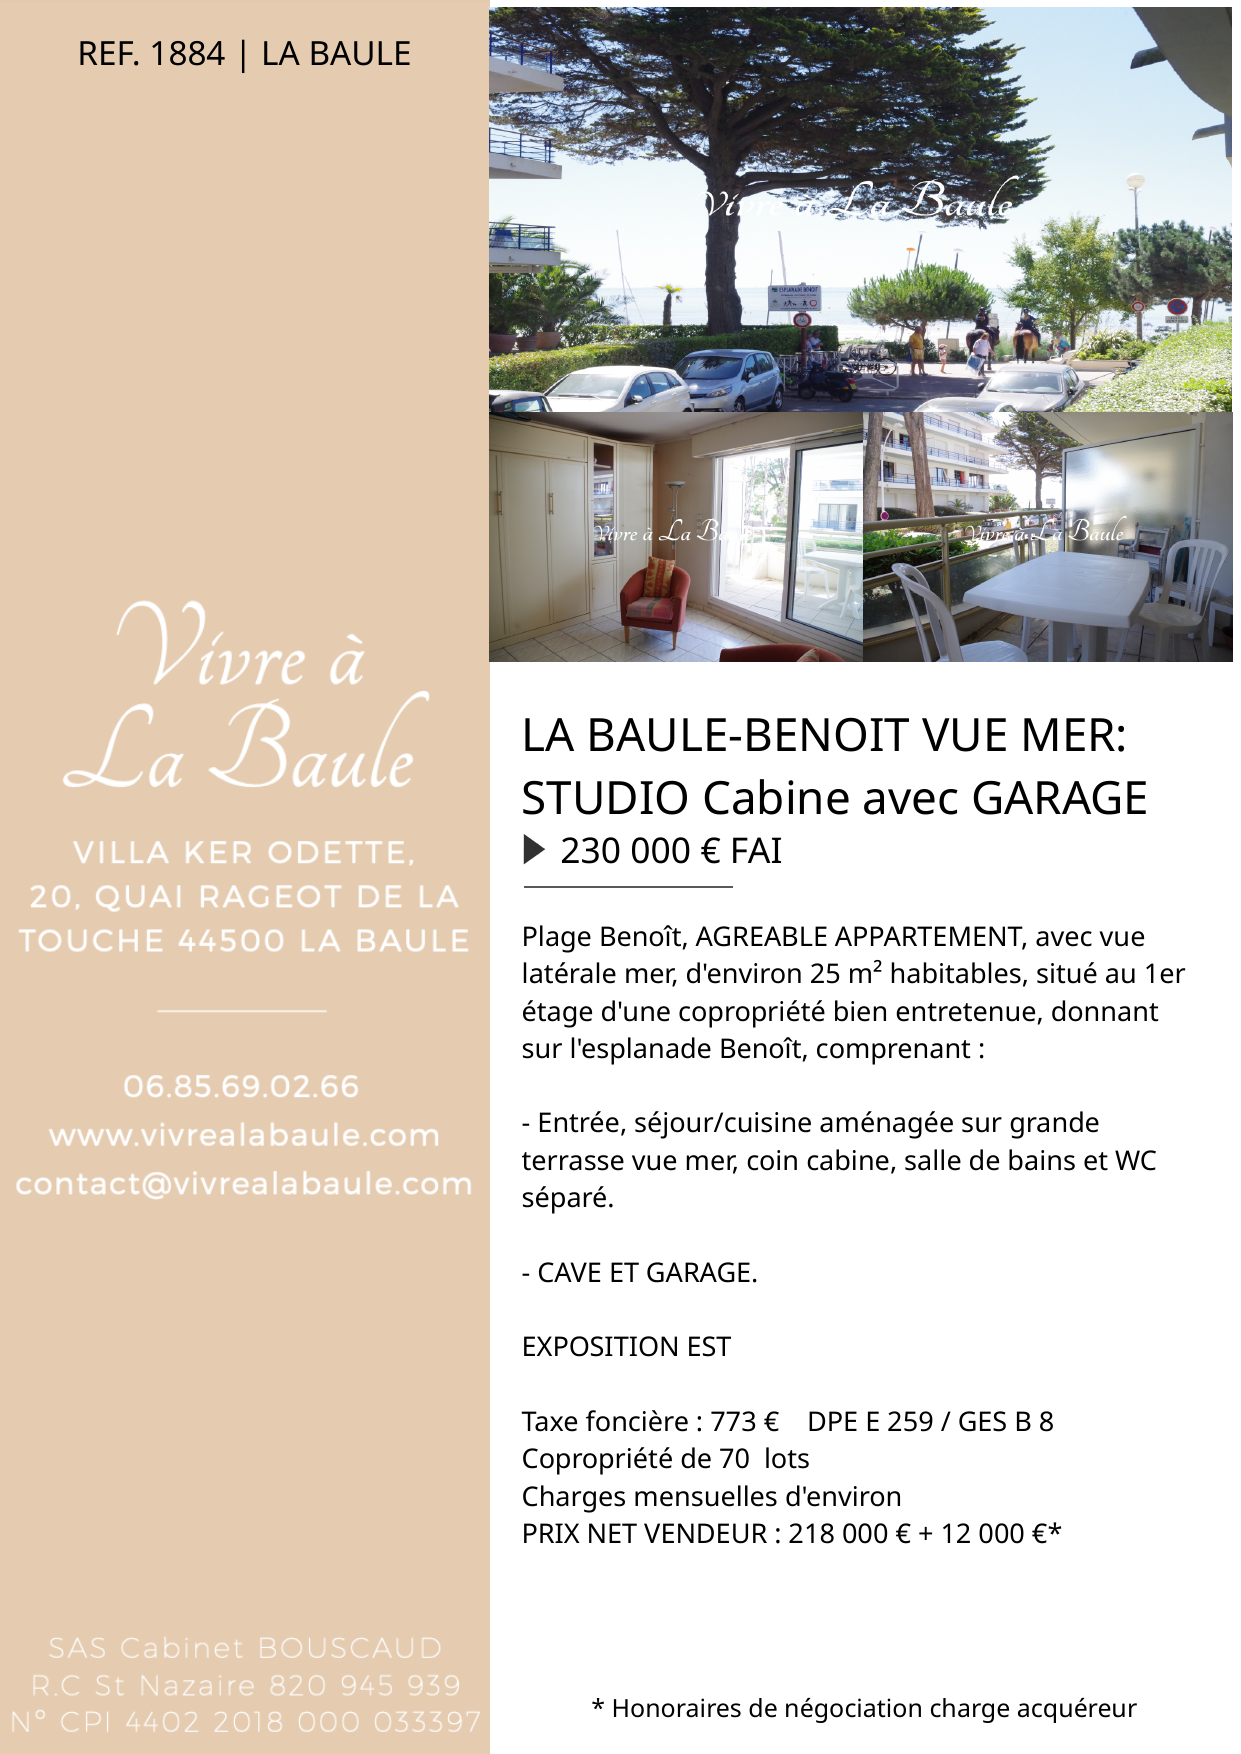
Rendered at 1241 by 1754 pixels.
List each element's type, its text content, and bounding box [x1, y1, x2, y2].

picture [0, 0, 1233, 1754]
text_box Plage Benoît, AGREABLE APPARTEMENT, avec vue latérale mer, d'environ 25 m² habitables, situé au 1er étage d'une copropriété bien entretenue, donnant sur l'esplanade Benoît, comprenant : - Entrée, séjour/cuisine aménagée sur grande terrasse vue mer, coin cabine, salle de bains et WC séparé. - CAVE ET GARAGE. EXPOSITION EST Taxe foncière : 773 € DPE E 259 / GES B 8 Copropriété de 70 lots Charges mensuelles d'environ PRIX NET VENDEUR : 218 000 € + 12 000 €* [506, 899, 1217, 1564]
text_box 230 000 € FAI [545, 813, 998, 887]
text_box REF. 1884 | LA BAULE [0, 17, 489, 88]
picture [523, 833, 545, 865]
text_box * Honoraires de négociation charge acquéreur [489, 1677, 1241, 1738]
text_box LA BAULE-BENOIT VUE MER: STUDIO Cabine avec GARAGE [506, 681, 1241, 839]
